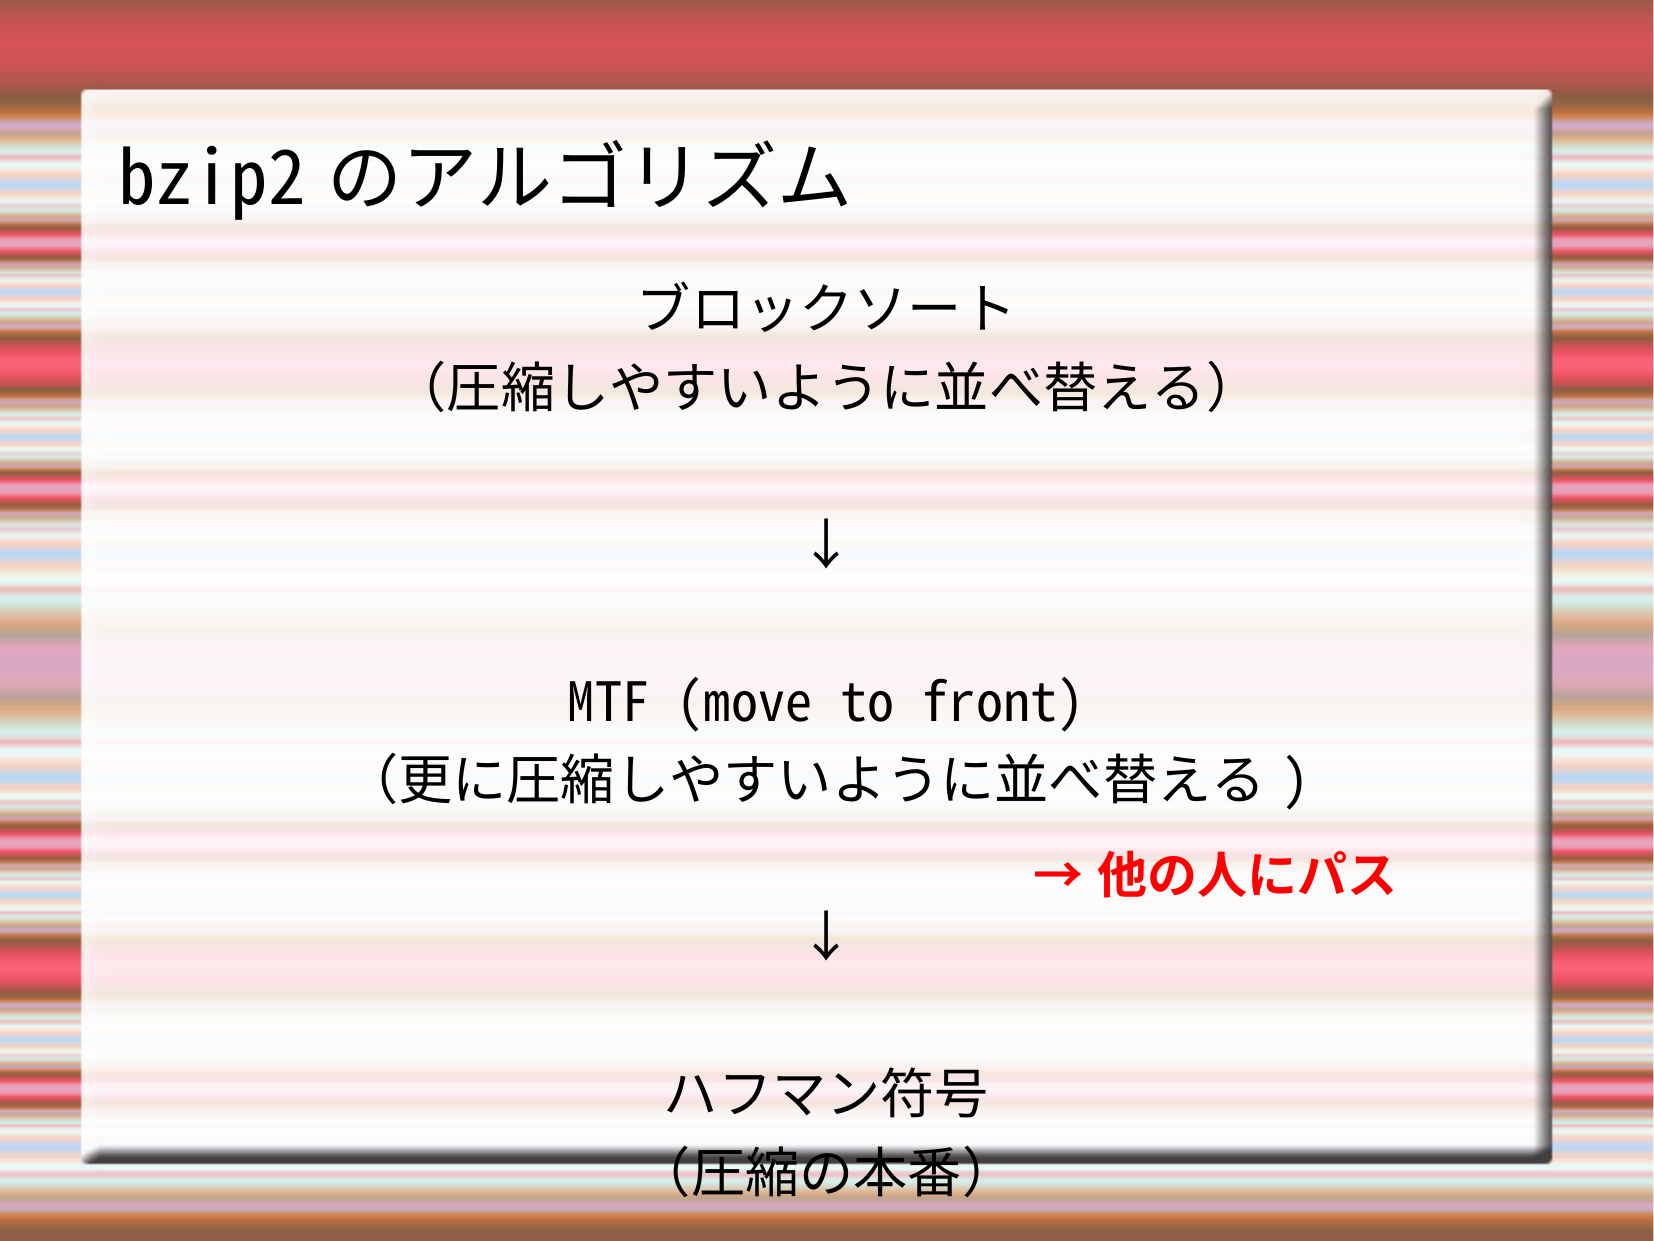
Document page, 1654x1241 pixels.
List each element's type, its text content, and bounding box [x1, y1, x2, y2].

text_box →他の人にパス [1033, 835, 1654, 886]
picture [0, 0, 1654, 1241]
text_box ブロックソート （圧縮しやすいように並べ替える） ↓ MTF (move to front) （更に圧縮しやすいように並べ替える) ↓ ハフマン符号 （圧縮の本番） [236, 265, 1418, 1063]
text_box bzip2のアルゴリズム [118, 118, 1123, 194]
